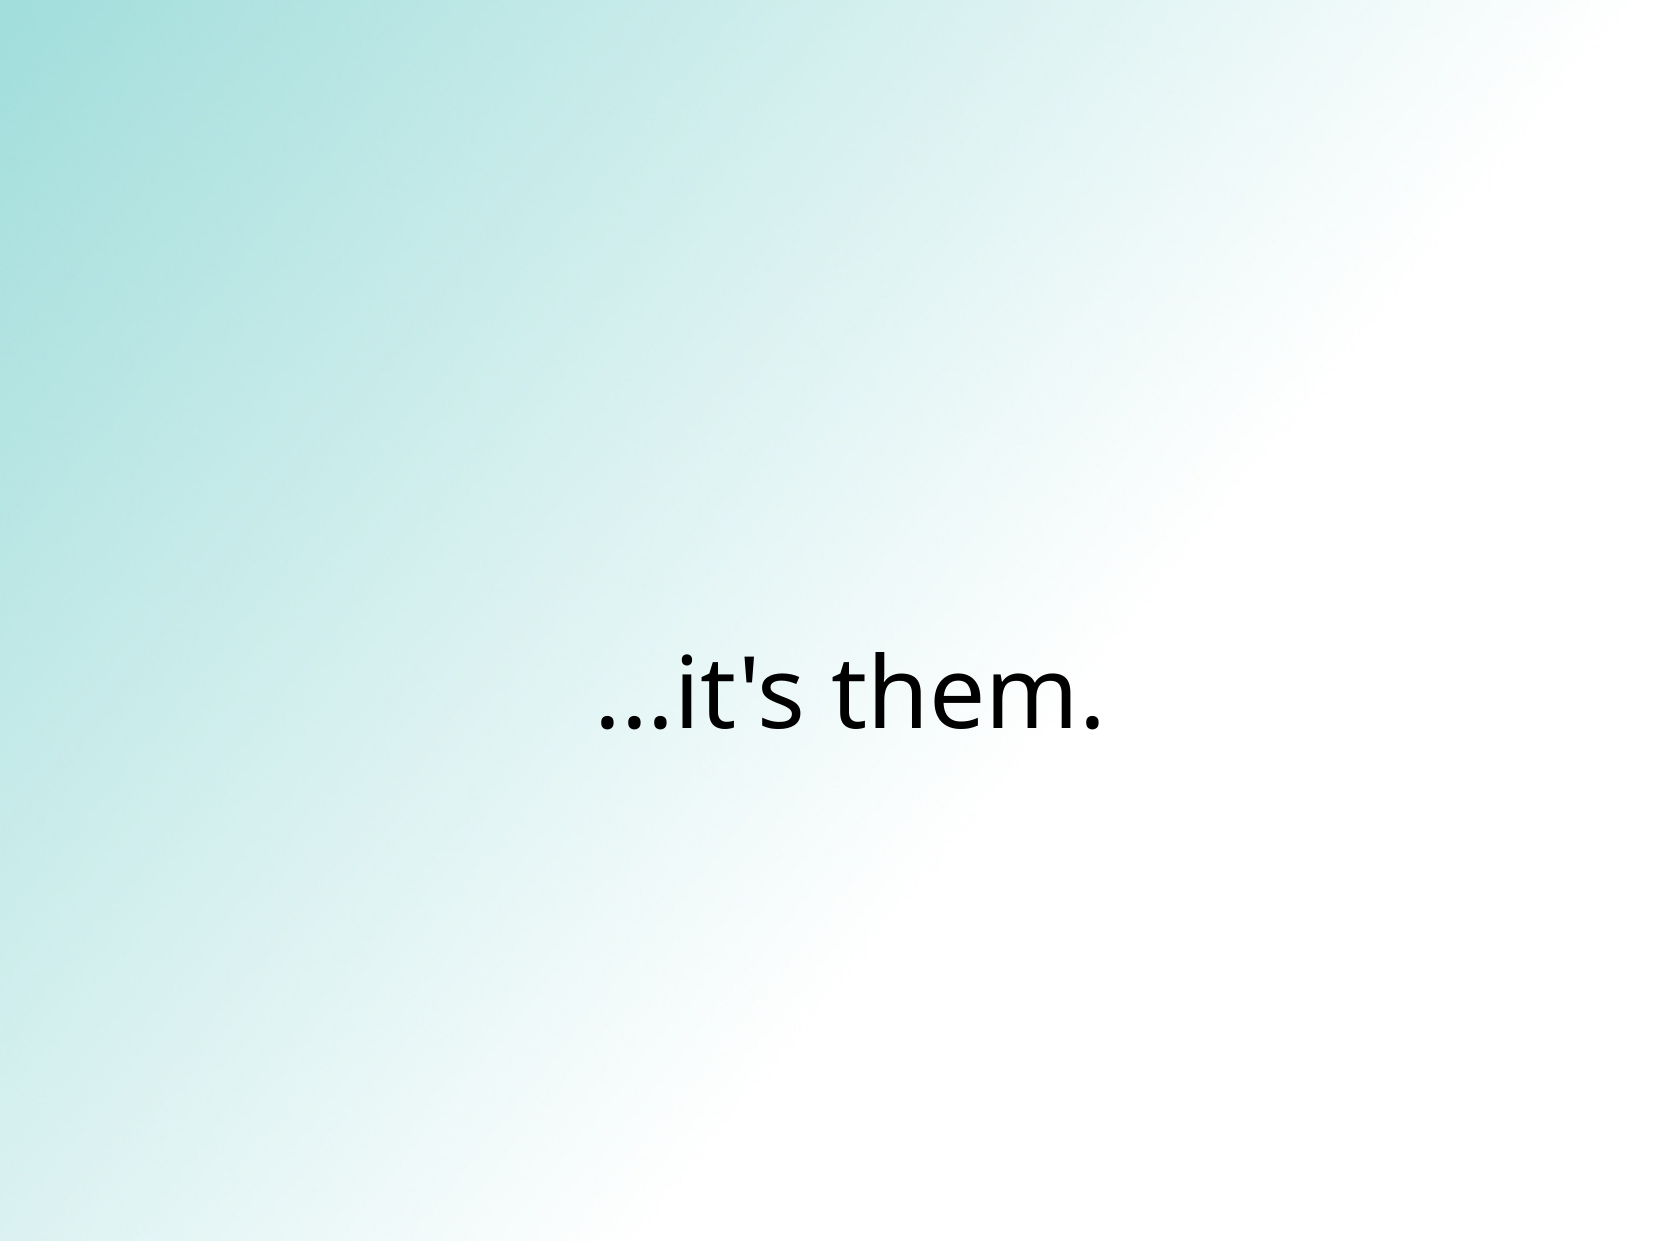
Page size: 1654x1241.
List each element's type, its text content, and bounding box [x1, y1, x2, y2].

subtitle ...it's them. [106, 209, 1595, 1170]
picture [0, 0, 1654, 1241]
